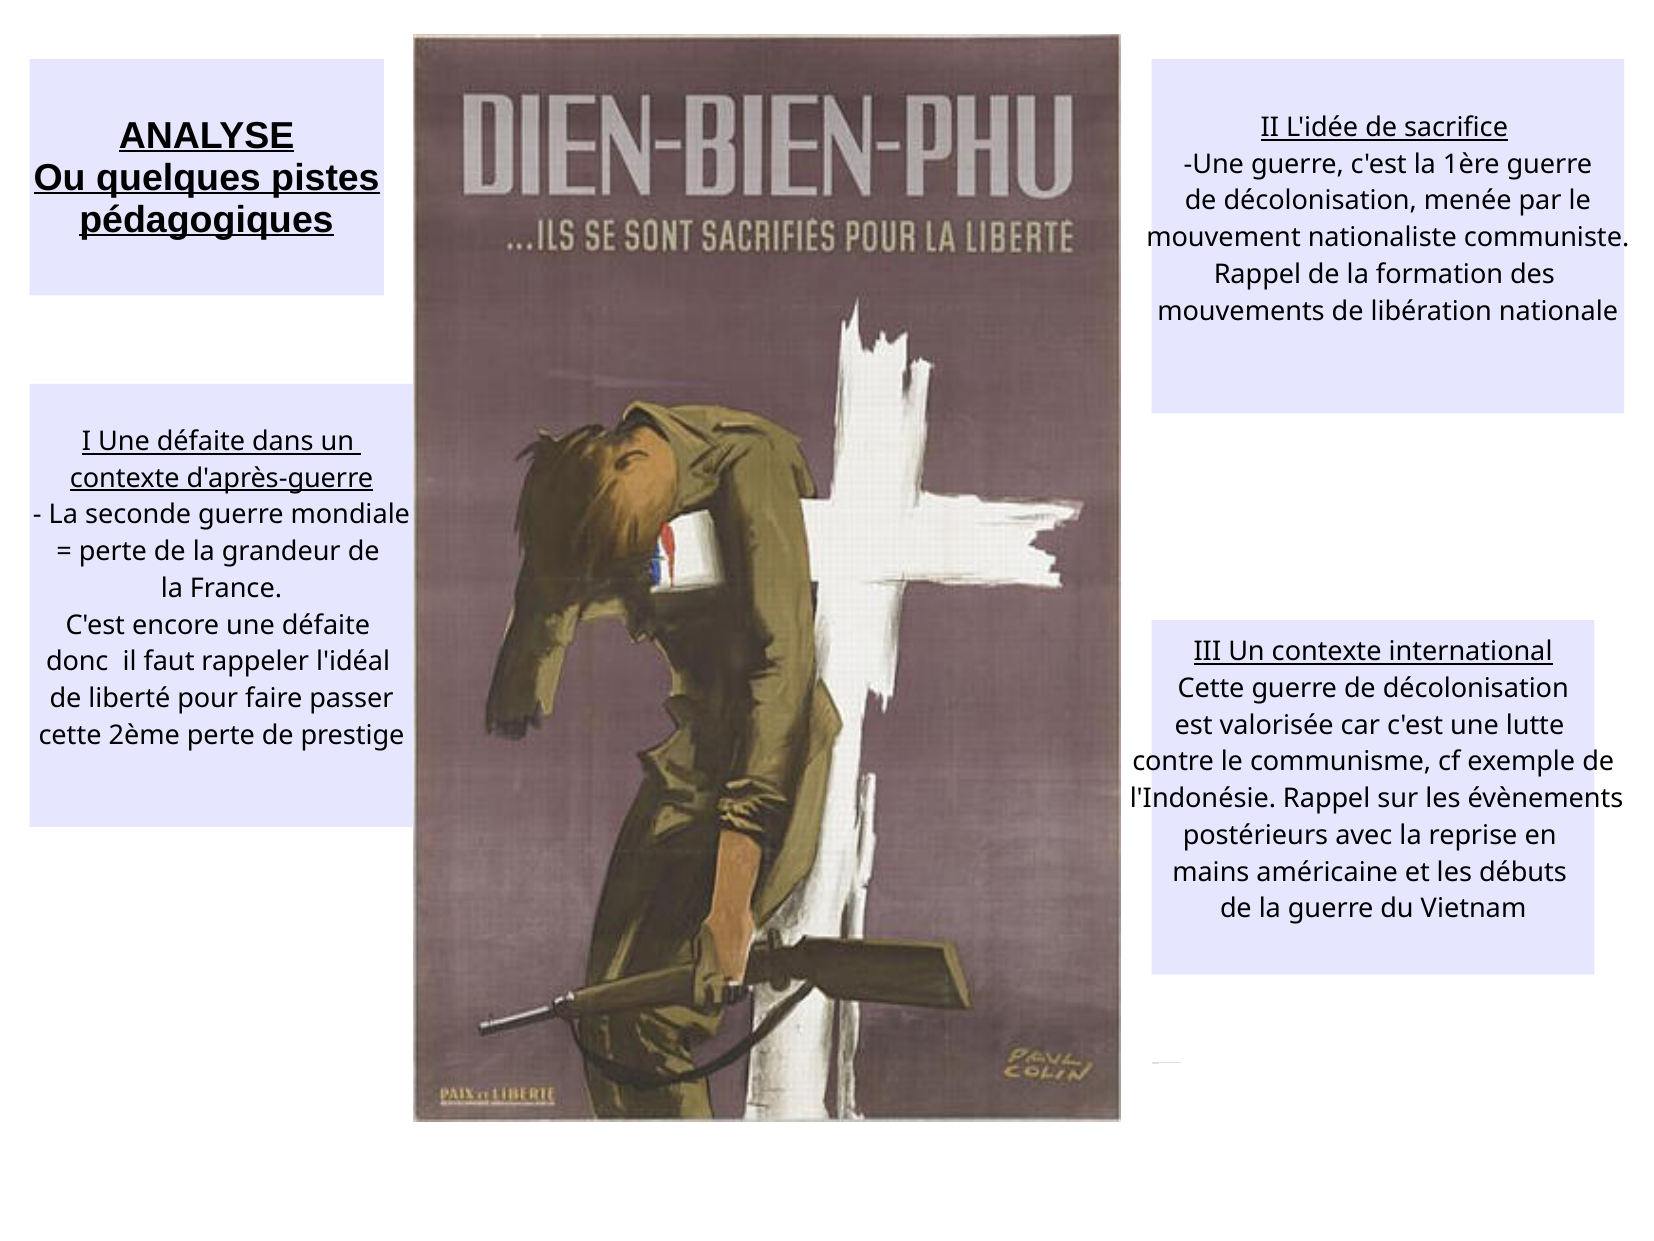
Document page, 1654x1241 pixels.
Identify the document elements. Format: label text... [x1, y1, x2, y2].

picture [413, 34, 1121, 1123]
text_box ANALYSE Ou quelques pistes pédagogiques [29, 59, 384, 296]
text_box III Un contexte international Cette guerre de décolonisation est valorisée car c'est une lutte contre le communisme, cf exemple de l'Indonésie. Rappel sur les évènements postérieurs avec la reprise en mains américaine et les débuts de la guerre du Vietnam [1151, 620, 1595, 975]
text_box I Une défaite dans un contexte d'après-guerre - La seconde guerre mondiale = perte de la grandeur de la France. C'est encore une défaite donc il faut rappeler l'idéal de liberté pour faire passer cette 2ème perte de prestige [29, 383, 414, 827]
text_box II L'idée de sacrifice -Une guerre, c'est la 1ère guerre de décolonisation, menée par le mouvement nationaliste communiste. Rappel de la formation des mouvements de libération nationale [1151, 59, 1625, 414]
